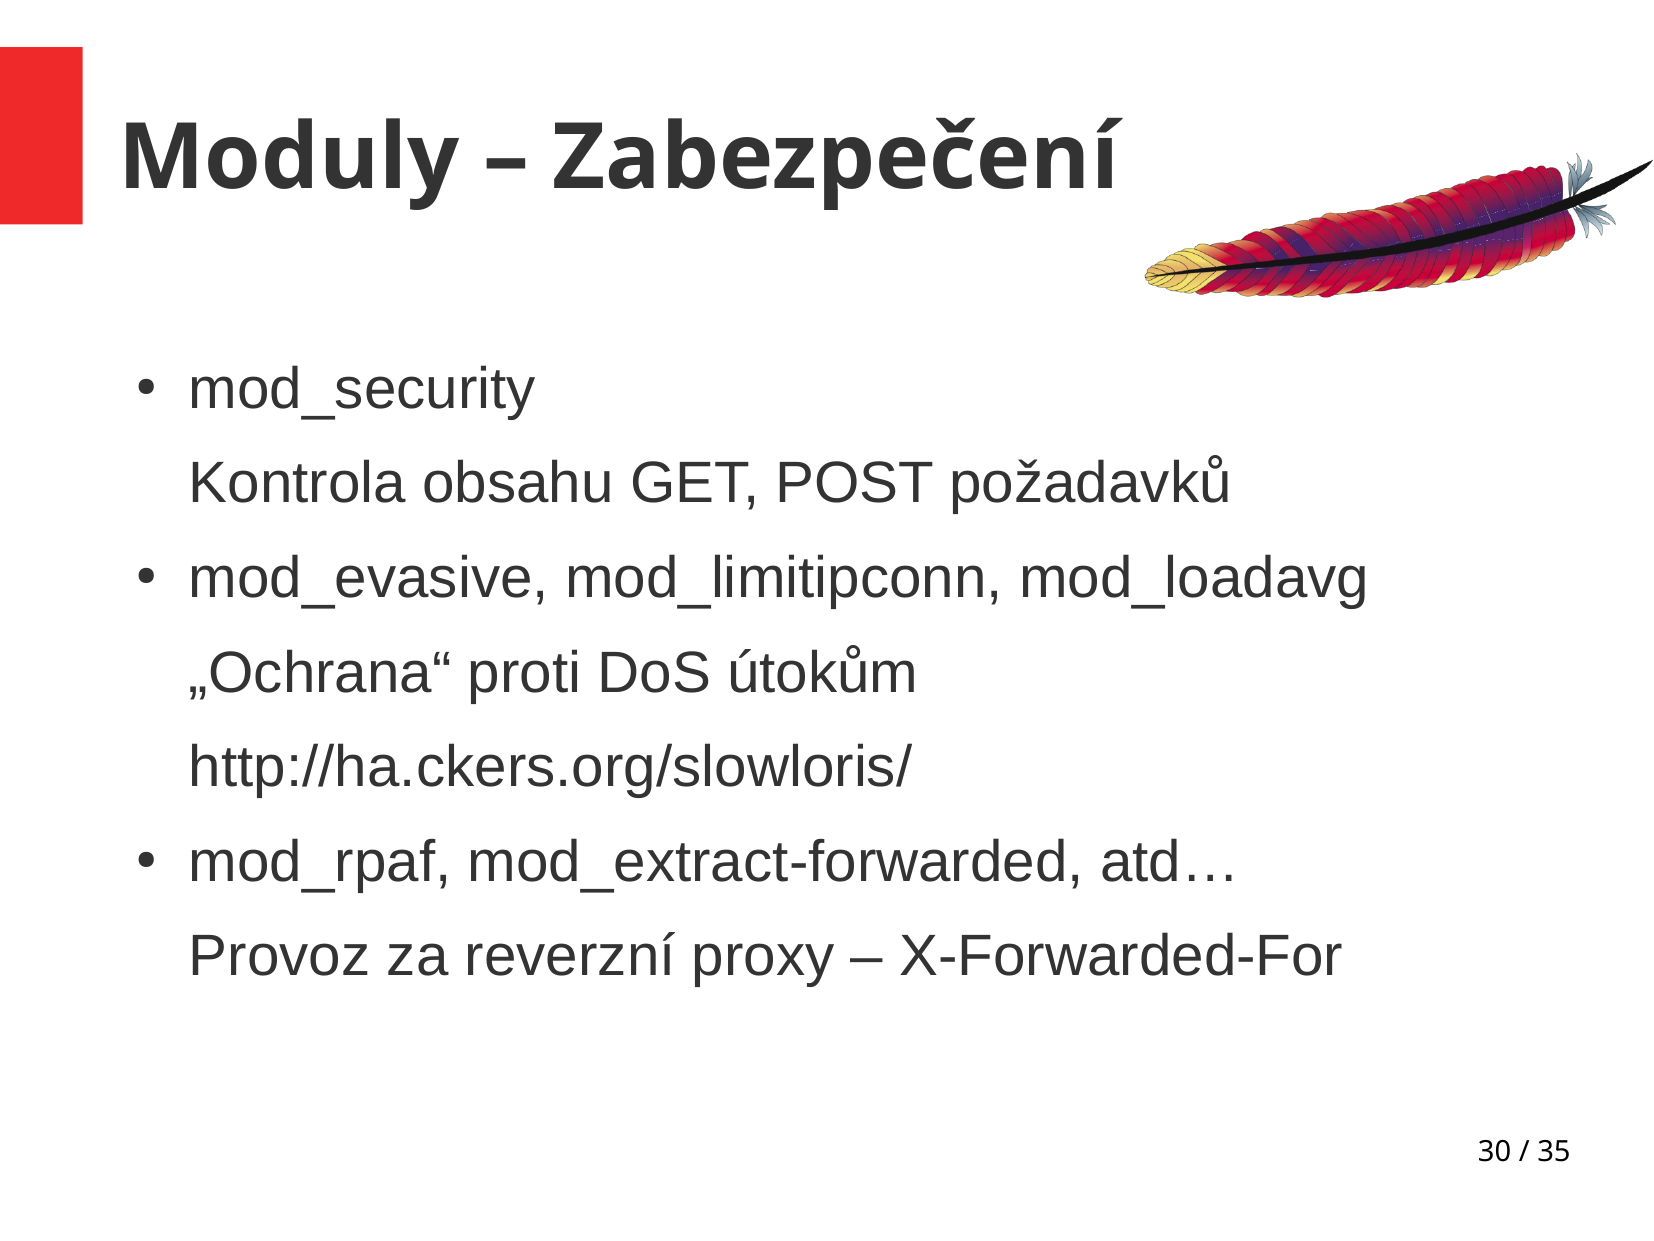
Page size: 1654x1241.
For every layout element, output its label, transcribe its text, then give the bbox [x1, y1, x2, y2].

list mod_security Kontrola obsahu GET, POST požadavků mod_evasive, mod_limitipconn, mod_loadavg „Ochrana“ proti DoS útokům http://ha.ckers.org/slowloris/ mod_rpaf, mod_extract-forwarded, atd… Provoz za reverzní proxy – X-Forwarded-For [118, 355, 1536, 1075]
picture [1144, 153, 1654, 298]
title Moduly – Zabezpečení [118, 49, 1571, 257]
